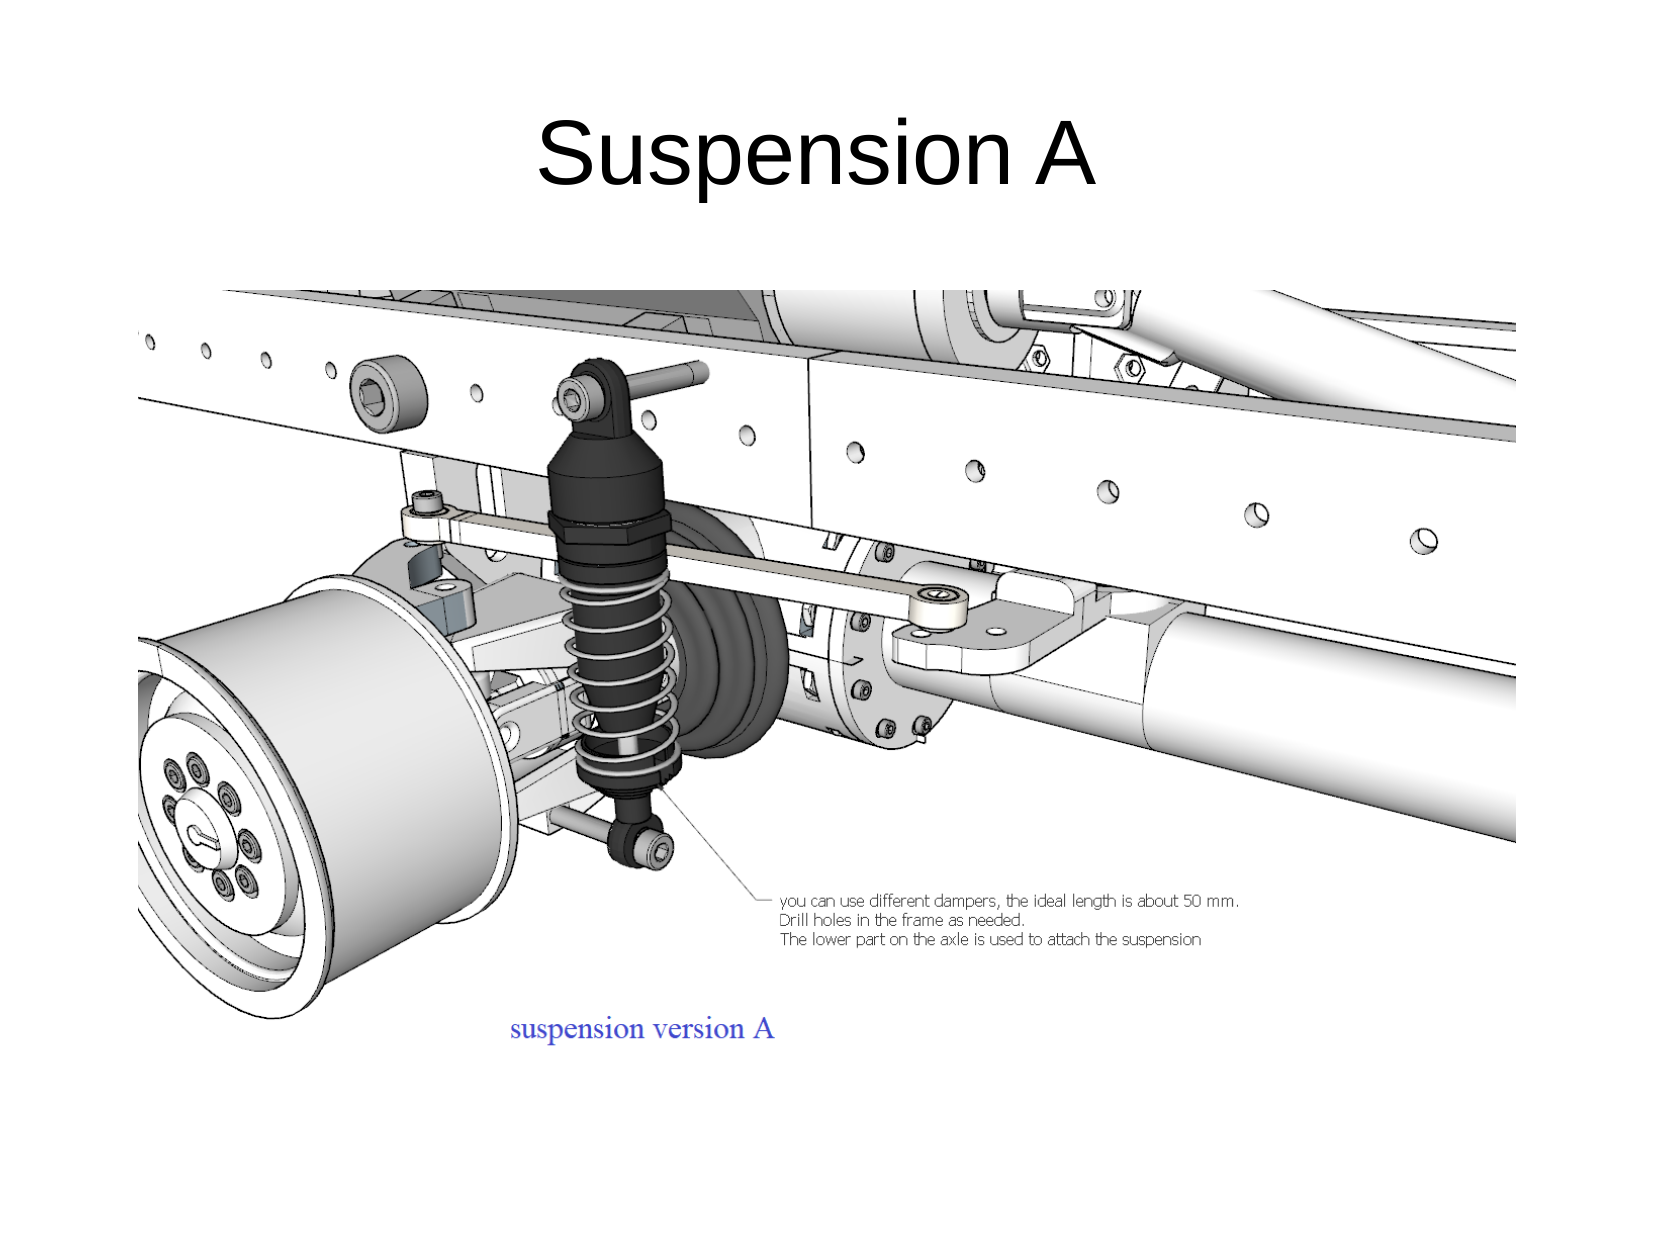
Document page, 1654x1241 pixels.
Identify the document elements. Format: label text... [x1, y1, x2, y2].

picture [138, 290, 1516, 1109]
title Suspension A [82, 49, 1571, 257]
